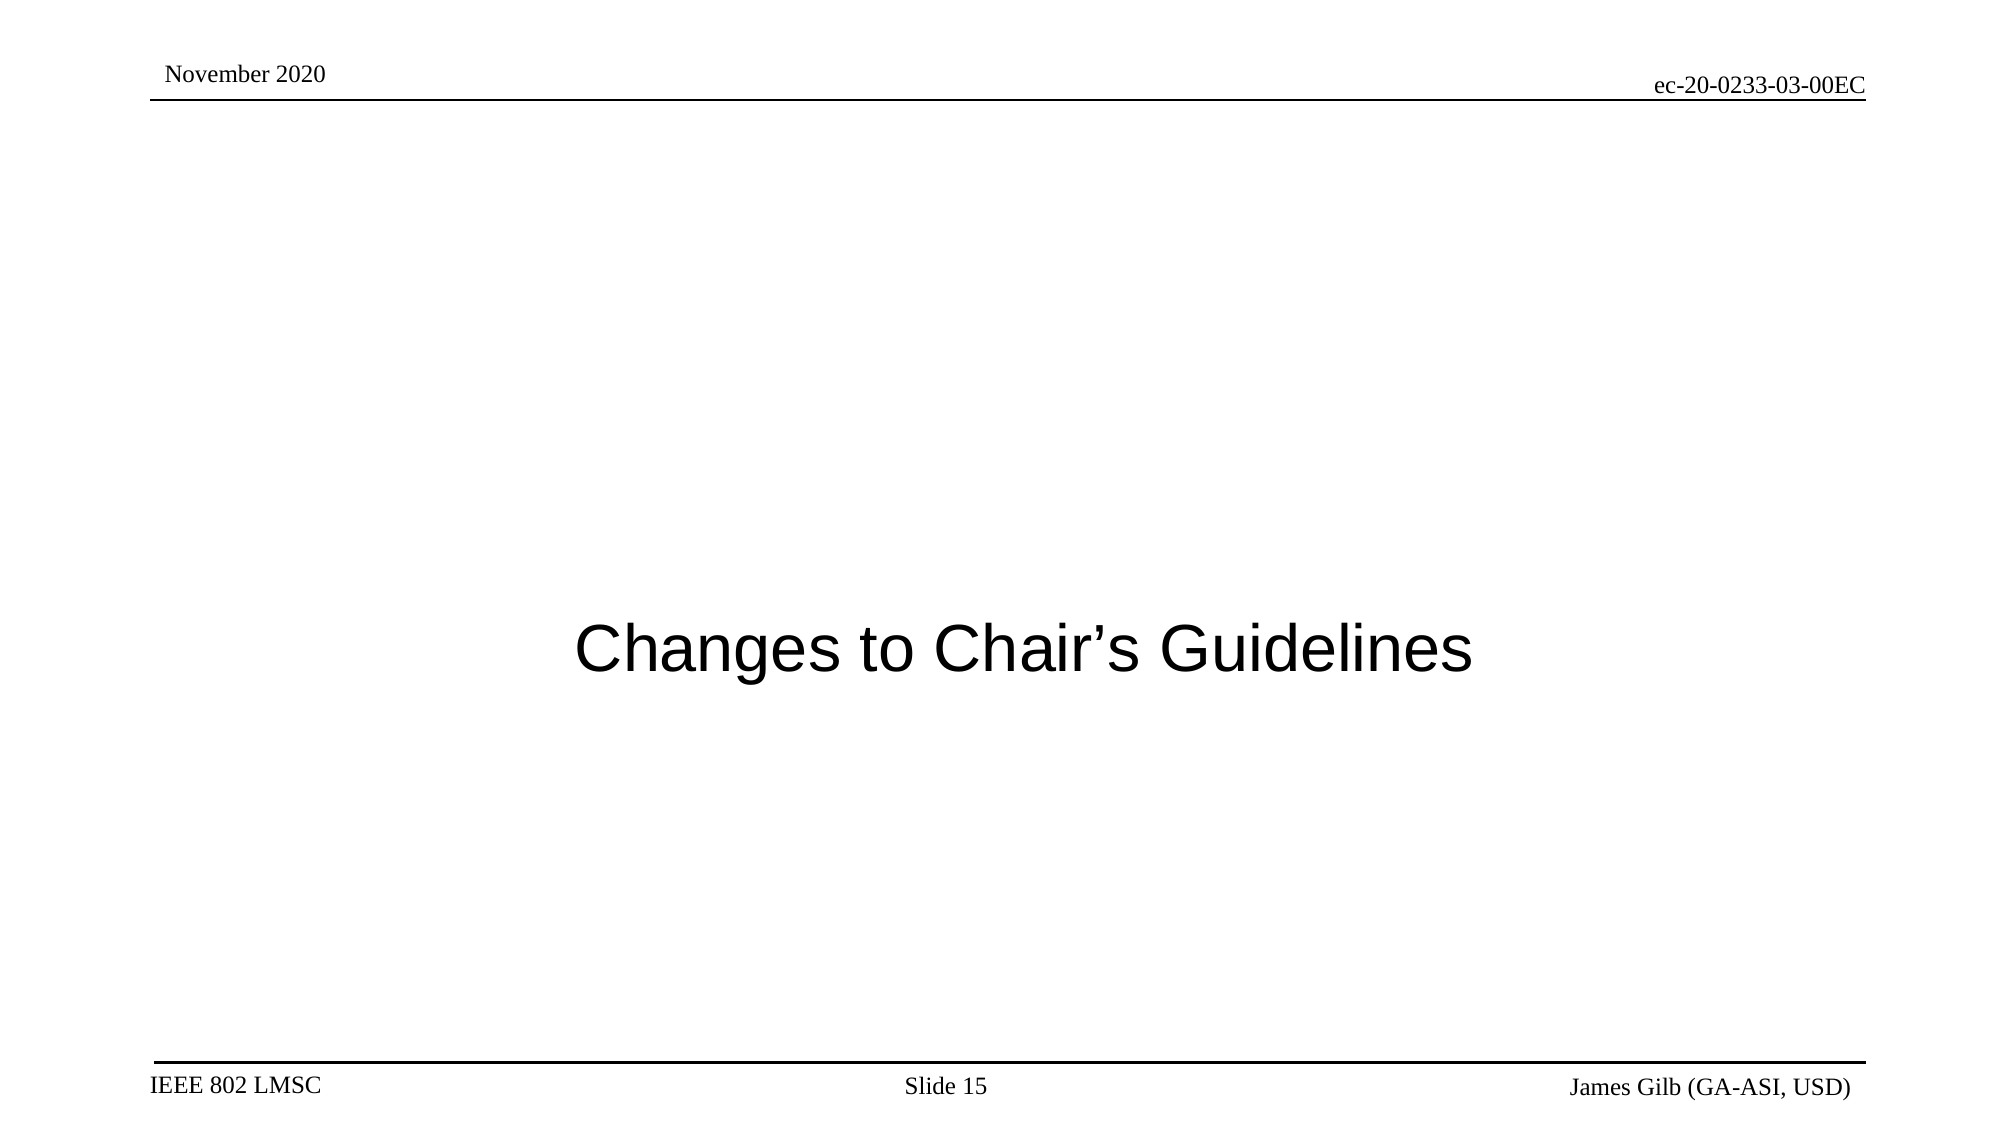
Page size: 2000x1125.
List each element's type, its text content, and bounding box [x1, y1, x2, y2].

subtitle Changes to Chair’s Guidelines [149, 239, 1900, 1051]
